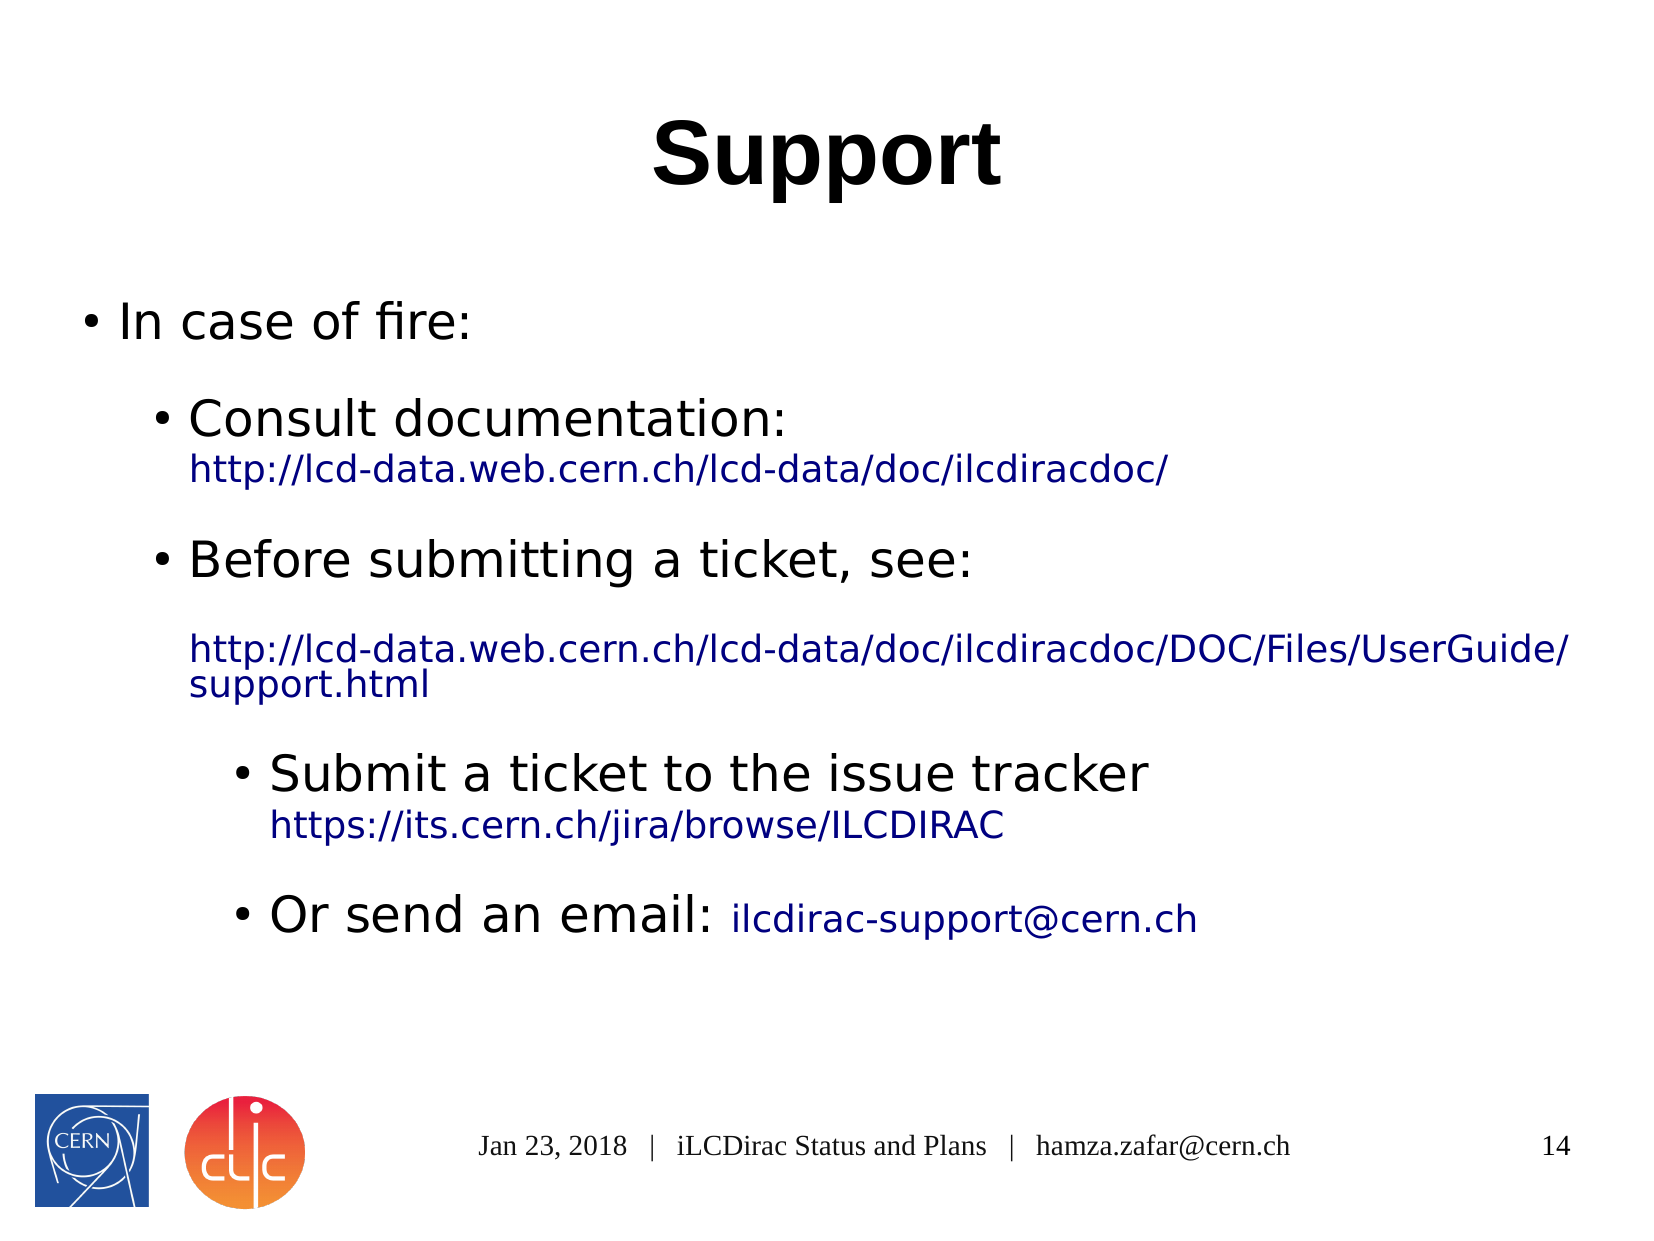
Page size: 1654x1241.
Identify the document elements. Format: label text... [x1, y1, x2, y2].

subtitle In case of fire: Consult documentation: http://lcd-data.web.cern.ch/lcd-data/doc/ilcdiracdoc/ Before submitting a ticket, see: http://lcd-data.web.cern.ch/lcd-data/doc/ilcdiracdoc/DOC/Files/UserGuide/support.html Submit a ticket to the issue tracker https://its.cern.ch/jira/browse/ILCDIRAC Or send an email: ilcdirac-support@cern.ch [82, 290, 1571, 1010]
picture [35, 1094, 149, 1208]
picture [154, 1067, 335, 1237]
title Support [82, 49, 1571, 257]
